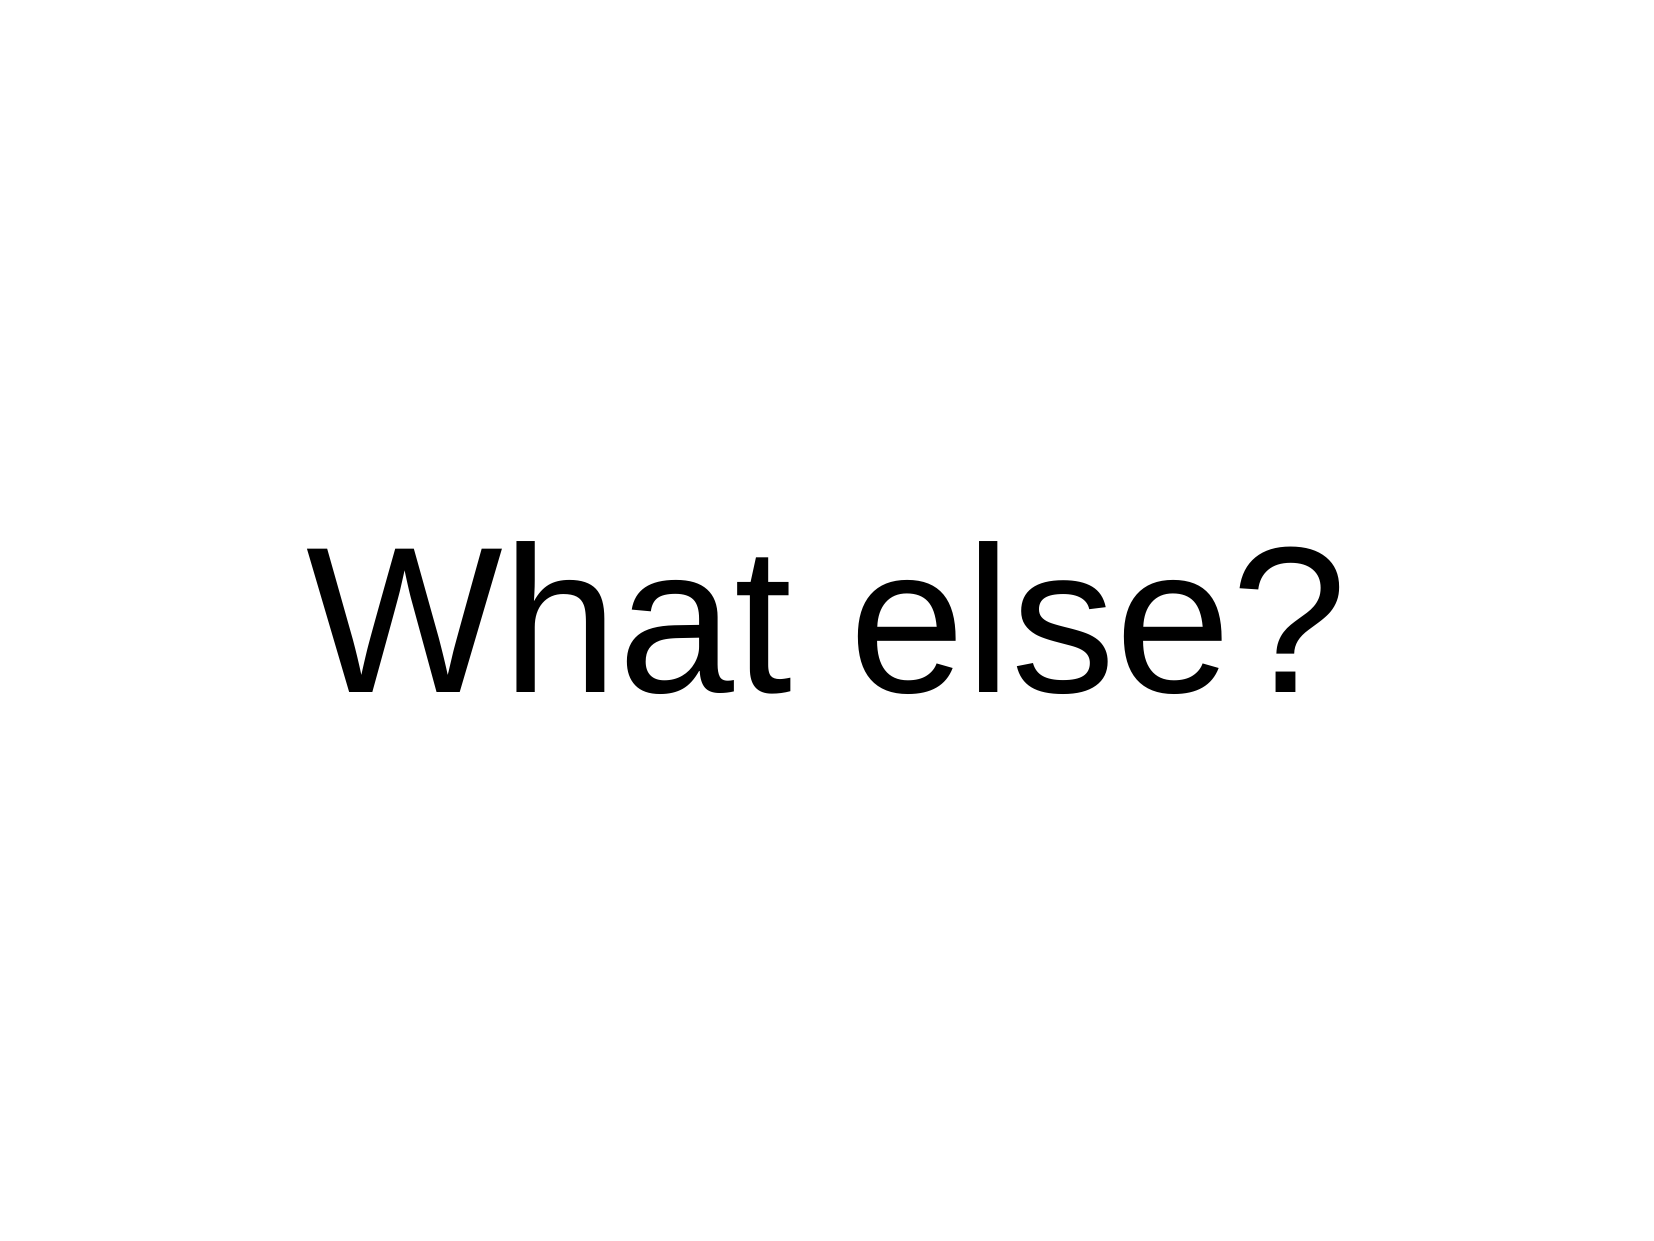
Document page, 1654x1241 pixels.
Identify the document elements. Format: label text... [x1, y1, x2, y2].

text_box What else? [291, 496, 1363, 744]
